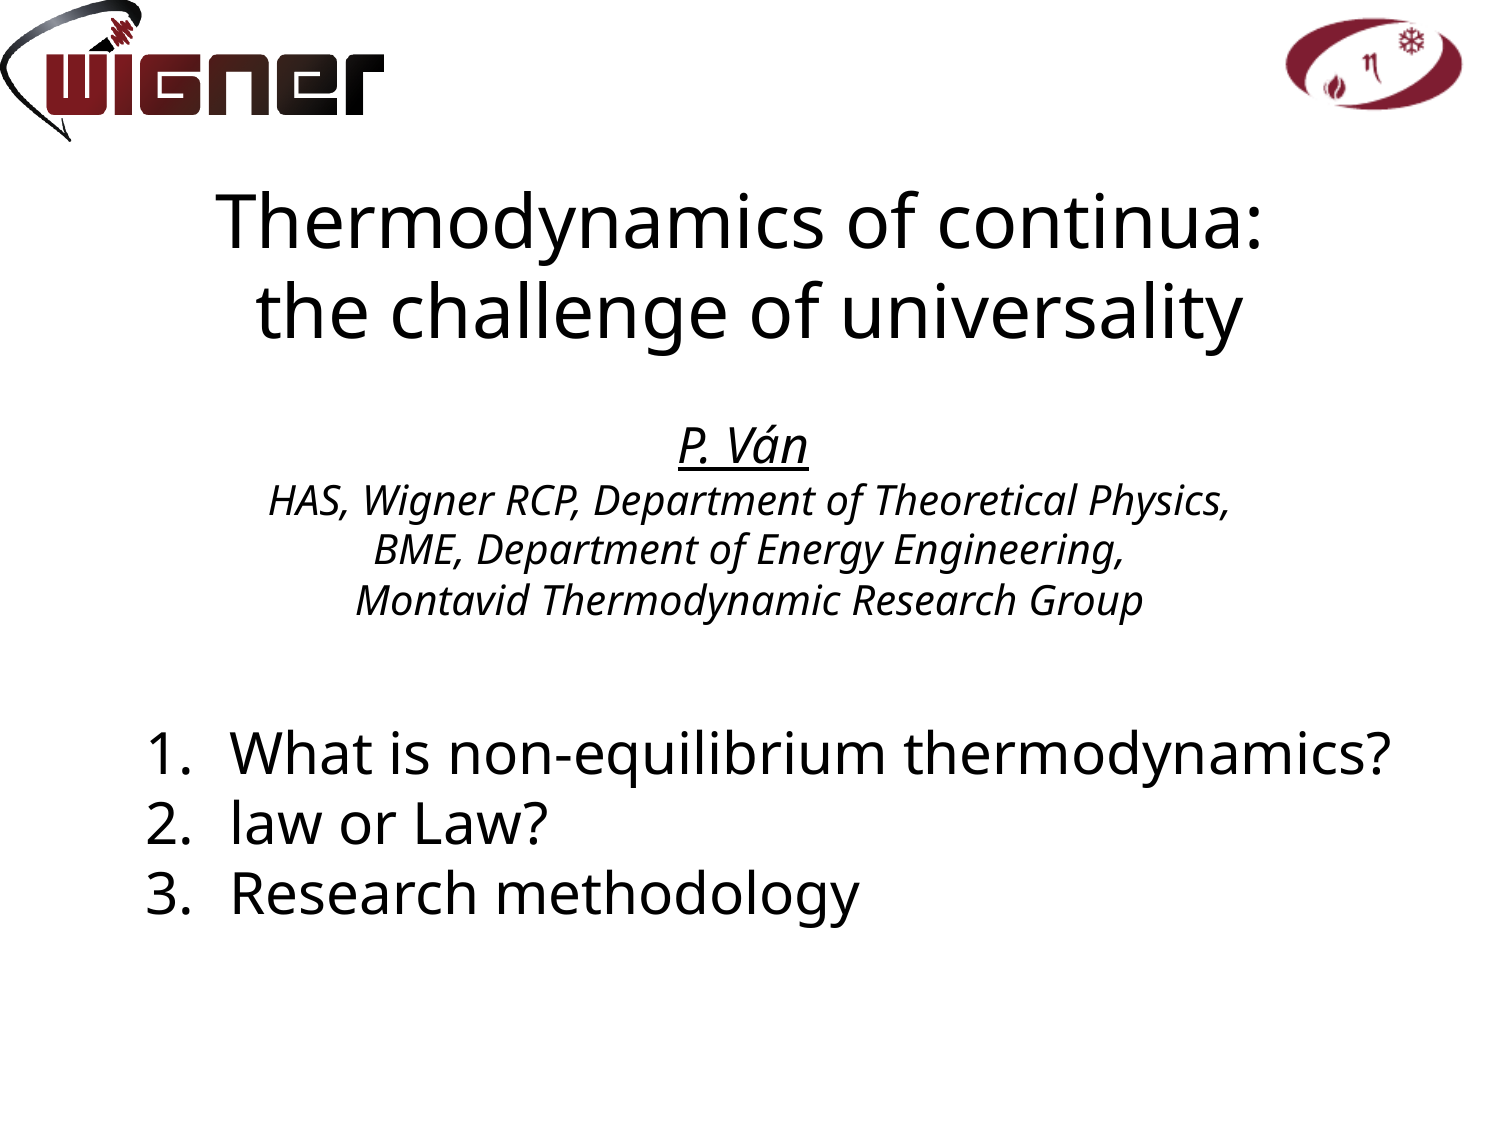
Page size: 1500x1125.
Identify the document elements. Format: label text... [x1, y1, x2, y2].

picture [1239, 0, 1500, 124]
text_box What is non-equilibrium thermodynamics? law or Law? Research methodology [130, 708, 1407, 934]
text_box Thermodynamics of continua: the challenge of universality P. Ván HAS, Wigner RCP, Department of Theoretical Physics, BME, Department of Energy Engineering, Montavid Thermodynamic Research Group [0, 165, 1500, 631]
picture [0, 0, 384, 142]
